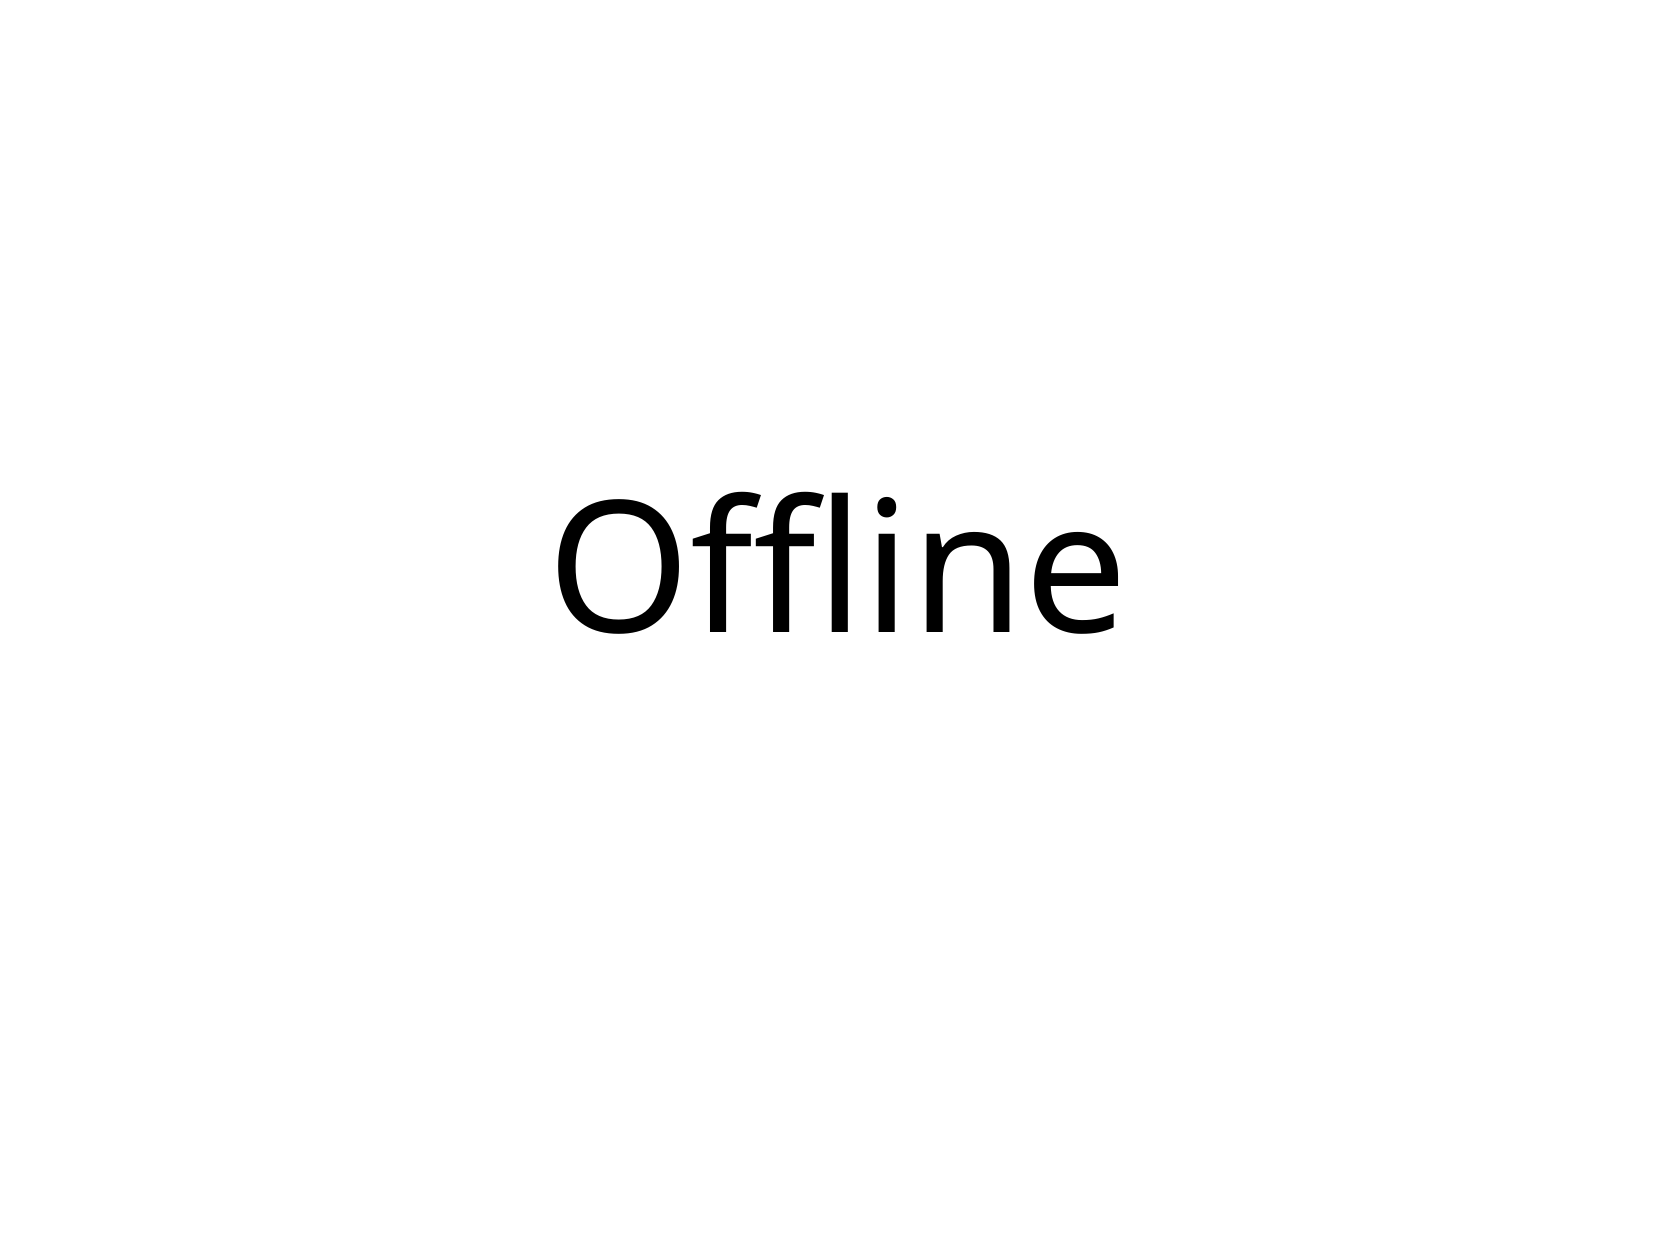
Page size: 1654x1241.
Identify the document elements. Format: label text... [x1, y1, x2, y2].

subtitle Offline [29, 118, 1571, 1004]
